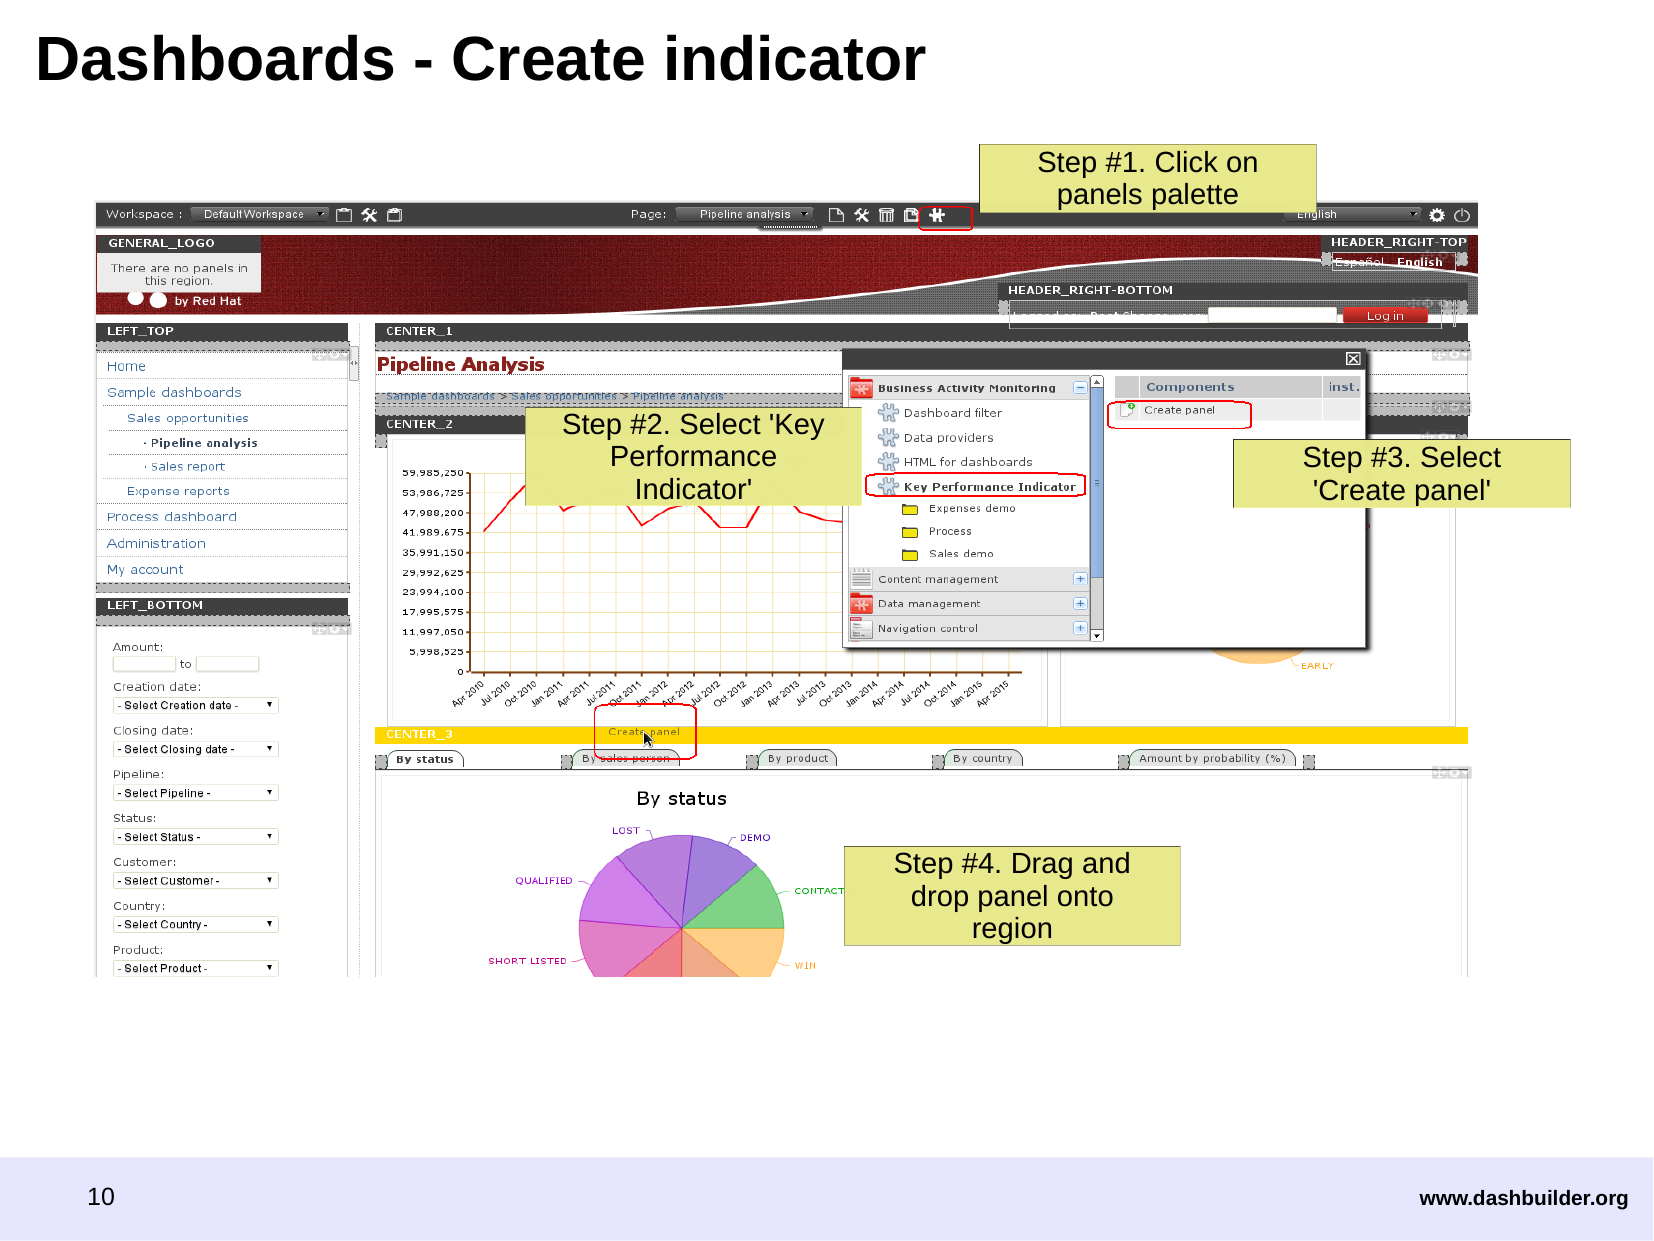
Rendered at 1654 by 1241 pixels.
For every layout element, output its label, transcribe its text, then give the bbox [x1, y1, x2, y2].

title Step #4. Drag and drop panel onto region [844, 846, 1181, 946]
picture [94, 200, 1478, 977]
title Step #2. Select 'Key Performance Indicator' [525, 407, 862, 506]
title Step #3. Select 'Create panel' [1233, 439, 1571, 508]
title Step #1. Click on panels palette [979, 144, 1317, 213]
title Dashboards - Create indicator [35, 0, 1606, 119]
